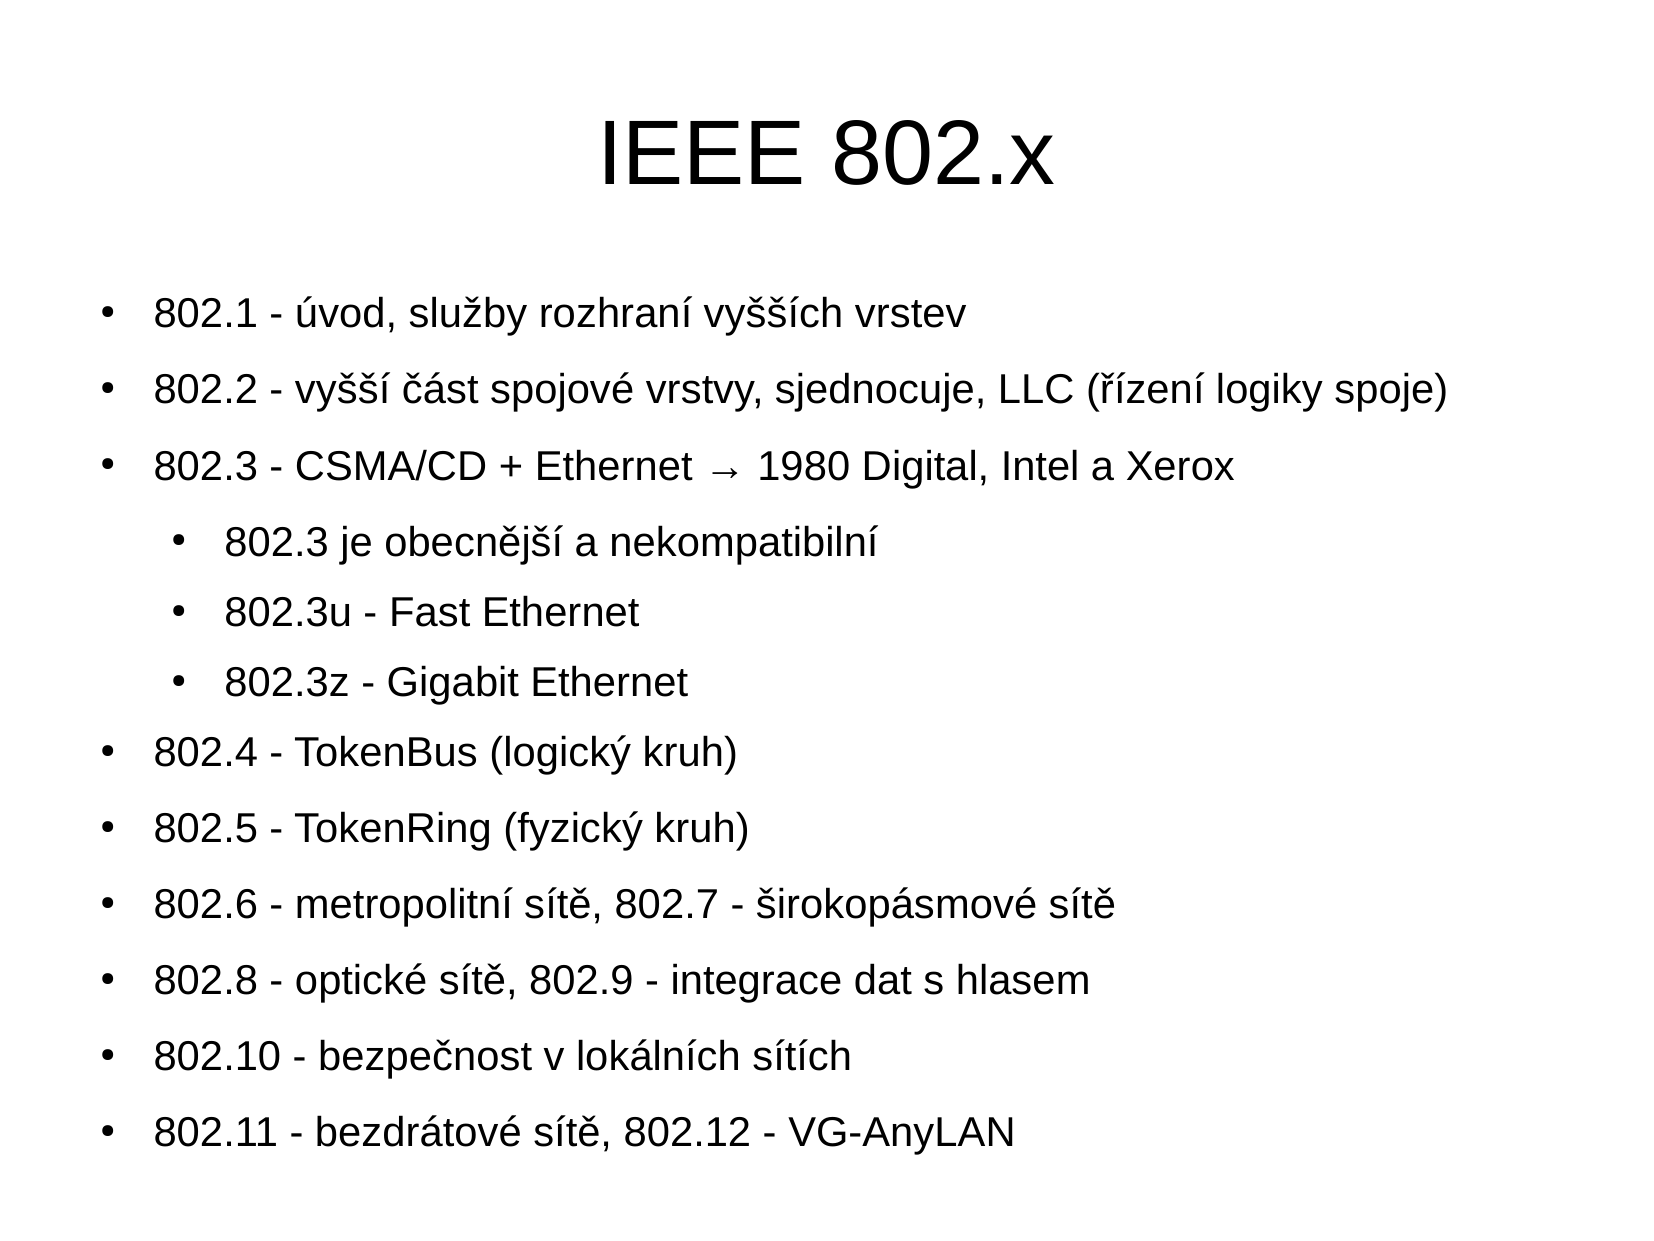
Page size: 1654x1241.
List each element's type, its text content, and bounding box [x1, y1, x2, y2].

list 802.1 - úvod, služby rozhraní vyšších vrstev 802.2 - vyšší část spojové vrstvy, sjednocuje, LLC (řízení logiky spoje) 802.3 - CSMA/CD + Ethernet → 1980 Digital, Intel a Xerox 802.3 je obecnější a nekompatibilní 802.3u - Fast Ethernet 802.3z - Gigabit Ethernet 802.4 - TokenBus (logický kruh) 802.5 - TokenRing (fyzický kruh) 802.6 - metropolitní sítě, 802.7 - širokopásmové sítě 802.8 - optické sítě, 802.9 - integrace dat s hlasem 802.10 - bezpečnost v lokálních sítích 802.11 - bezdrátové sítě, 802.12 - VG-AnyLAN [82, 290, 1571, 1156]
title IEEE 802.x [82, 56, 1571, 250]
